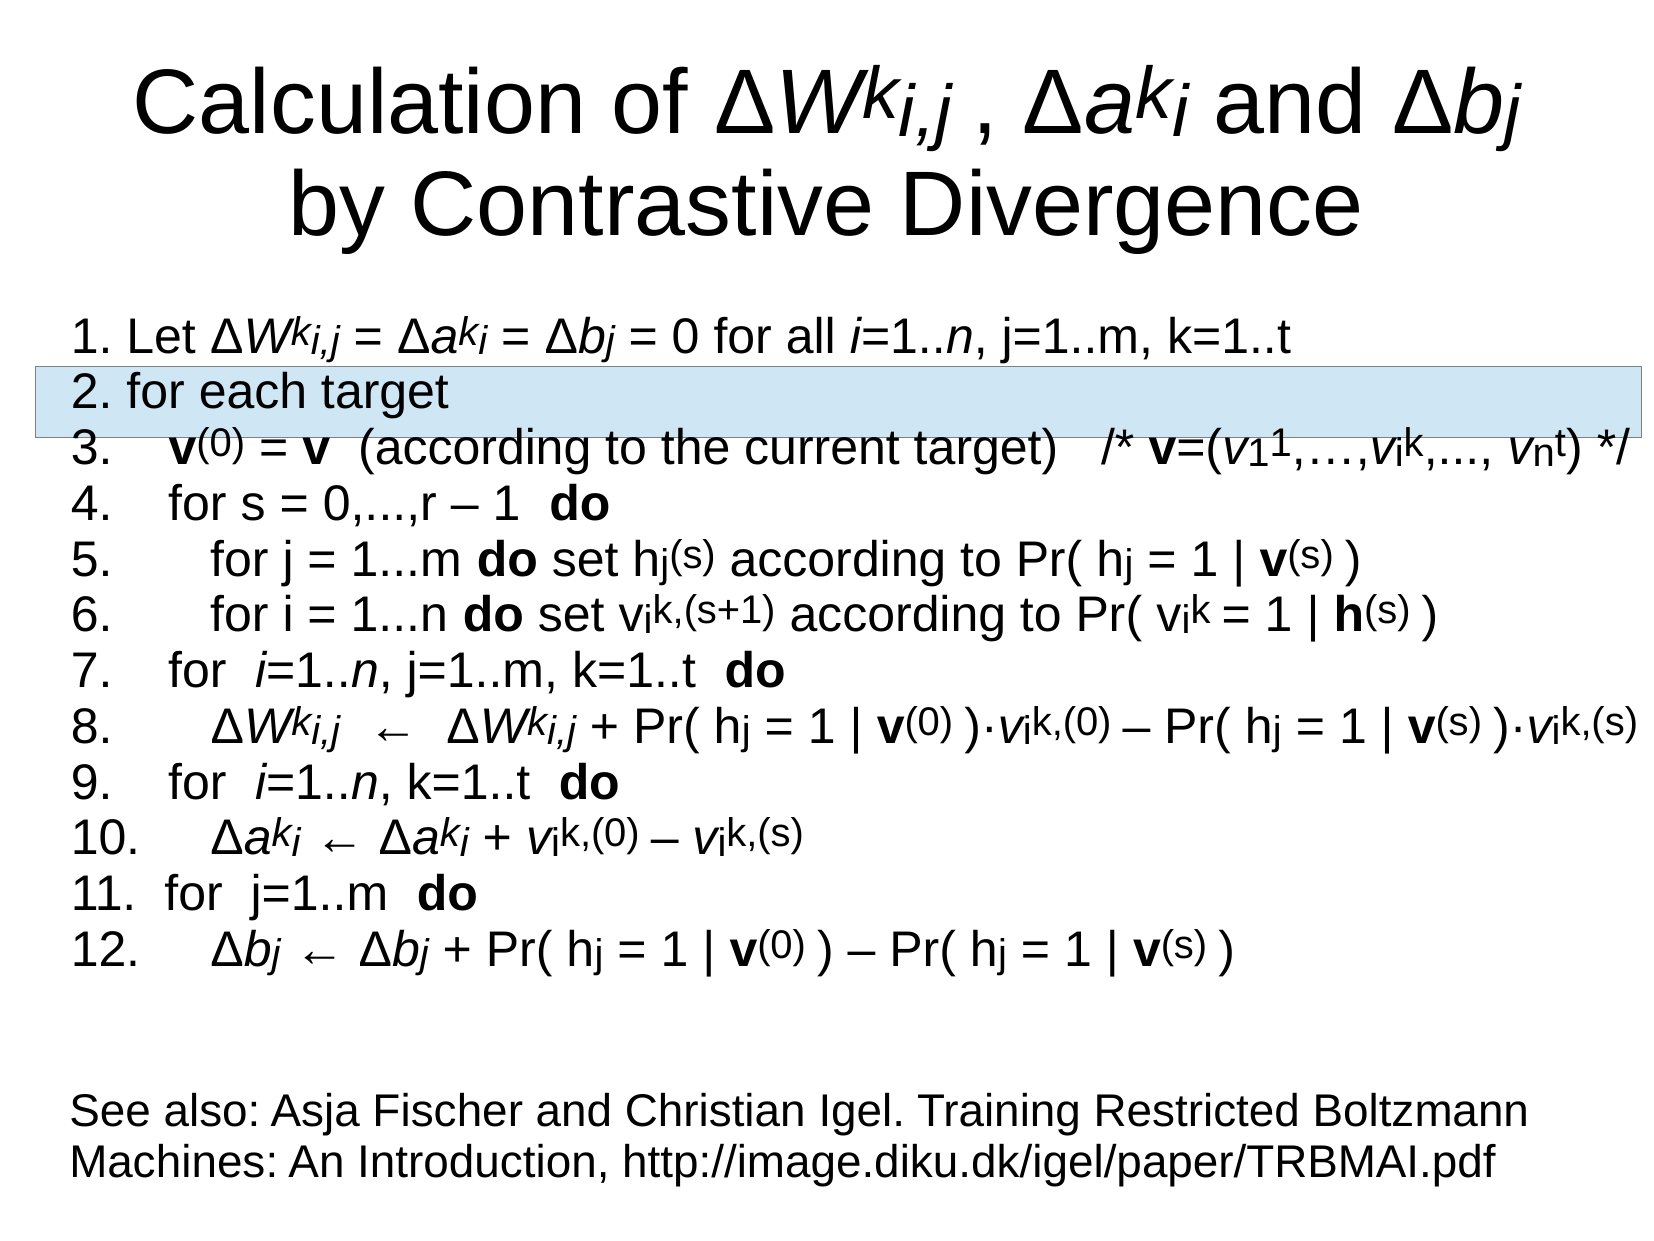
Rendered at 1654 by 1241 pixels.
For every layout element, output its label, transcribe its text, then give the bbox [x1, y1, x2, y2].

list 1. Let ΔWki,j = Δaki = Δbj = 0 for all i=1..n, j=1..m, k=1..t 2. for each target 3. v(0) = v (according to the current target) /* v=(v11,…,vik,..., vnt) */ 4. for s = 0,...,r – 1 do 5. for j = 1...m do set hj(s) according to Pr( hj = 1 | v(s) ) 6. for i = 1...n do set vik,(s+1) according to Pr( vik = 1 | h(s) ) 7. for i=1..n, j=1..m, k=1..t do 8. ΔWki,j ← ΔWki,j + Pr( hj = 1 | v(0) )·vik,(0) – Pr( hj = 1 | v(s) )·vik,(s) 9. for i=1..n, k=1..t do 10. Δaki ← Δaki + vik,(0) – vik,(s) 11. for j=1..m do 12. Δbj ← Δbj + Pr( hj = 1 | v(0) ) – Pr( hj = 1 | v(s) ) [0, 307, 1642, 1063]
text_box See also: Asja Fischer and Christian Igel. Training Restricted Boltzmann Machines: An Introduction, http://image.diku.dk/igel/paper/TRBMAI.pdf [54, 1077, 1554, 1195]
title Calculation of ΔWki,j , Δaki and Δbj by Contrastive Divergence [82, 42, 1571, 264]
